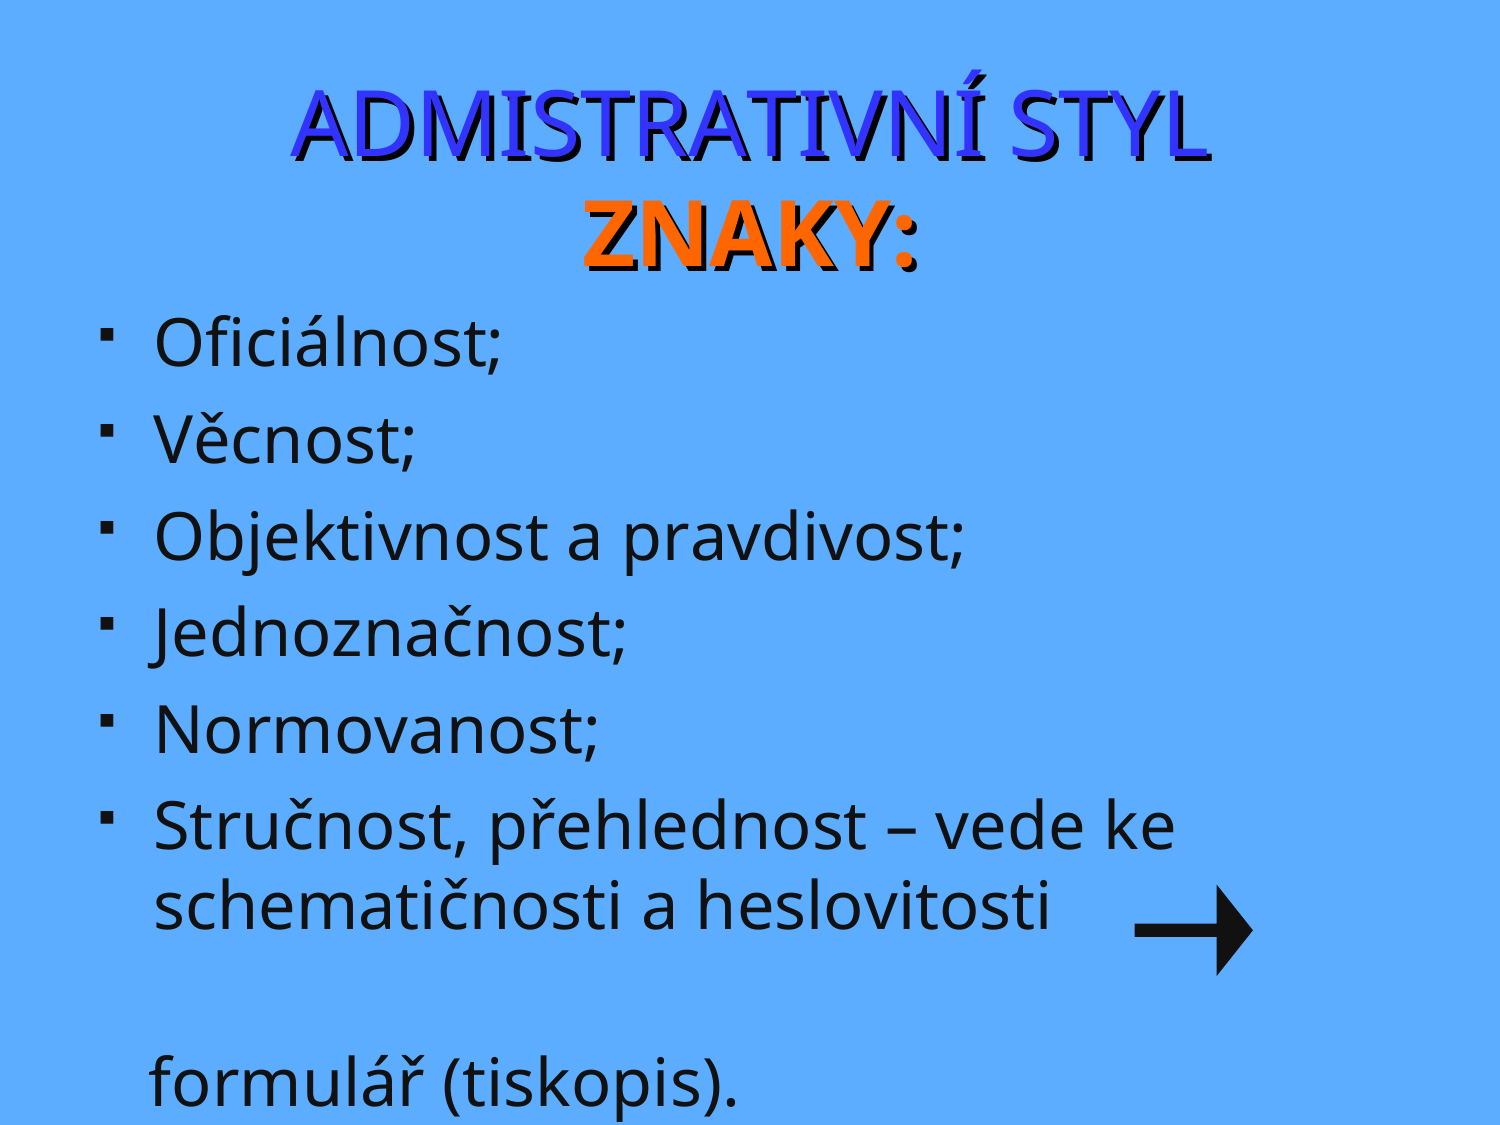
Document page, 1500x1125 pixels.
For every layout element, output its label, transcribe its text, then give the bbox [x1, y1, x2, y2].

list Oficiálnost; Věcnost; Objektivnost a pravdivost; Jednoznačnost; Normovanost; Stručnost, přehlednost – vede ke schematičnosti a heslovitosti formulář (tiskopis). [82, 292, 1433, 1125]
text_box [1136, 890, 1251, 971]
title ADMISTRATIVNÍ STYL ZNAKY: [75, 57, 1426, 293]
